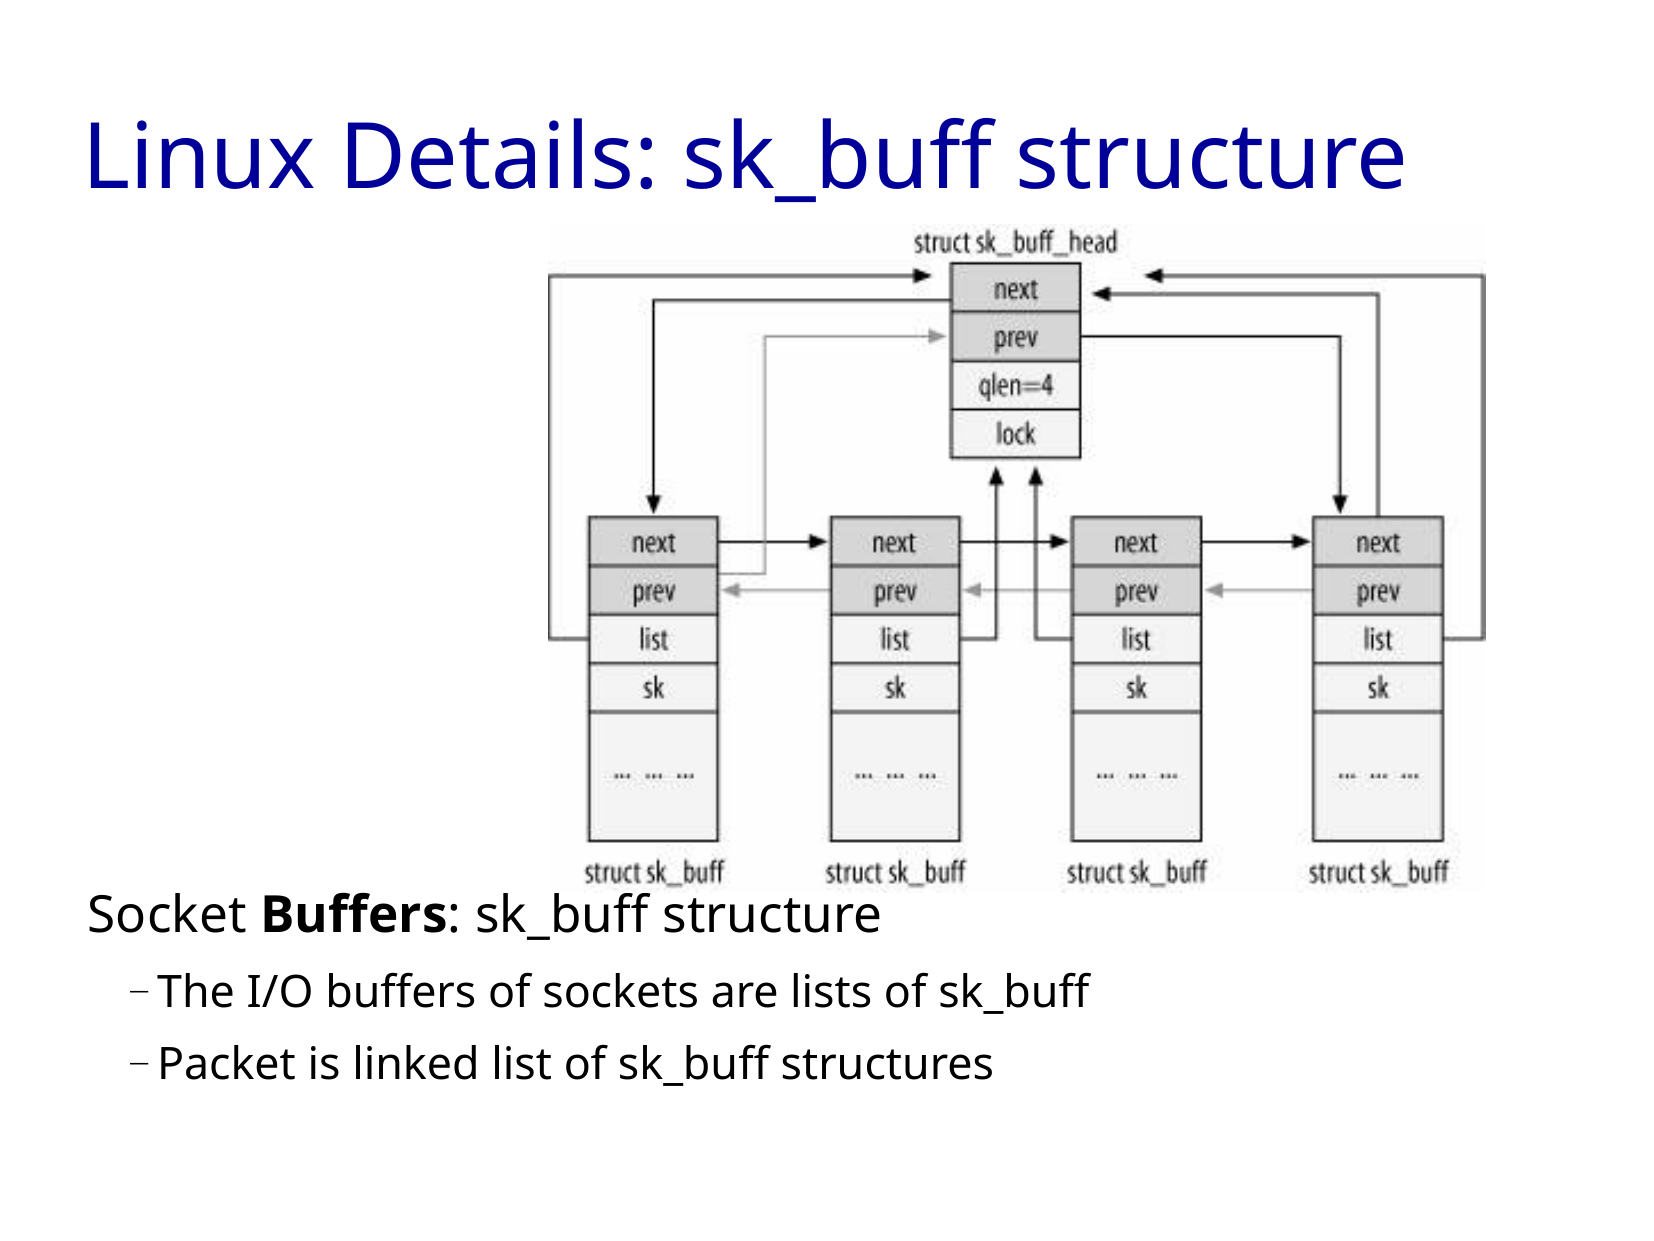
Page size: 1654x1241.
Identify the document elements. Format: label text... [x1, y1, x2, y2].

picture [548, 224, 1486, 893]
title Linux Details: sk_buff structure [82, 49, 1571, 257]
list Socket Buffers: sk_buff structure The I/O buffers of sockets are lists of sk_buff Packet is linked list of sk_buff structures [60, 877, 1571, 1096]
